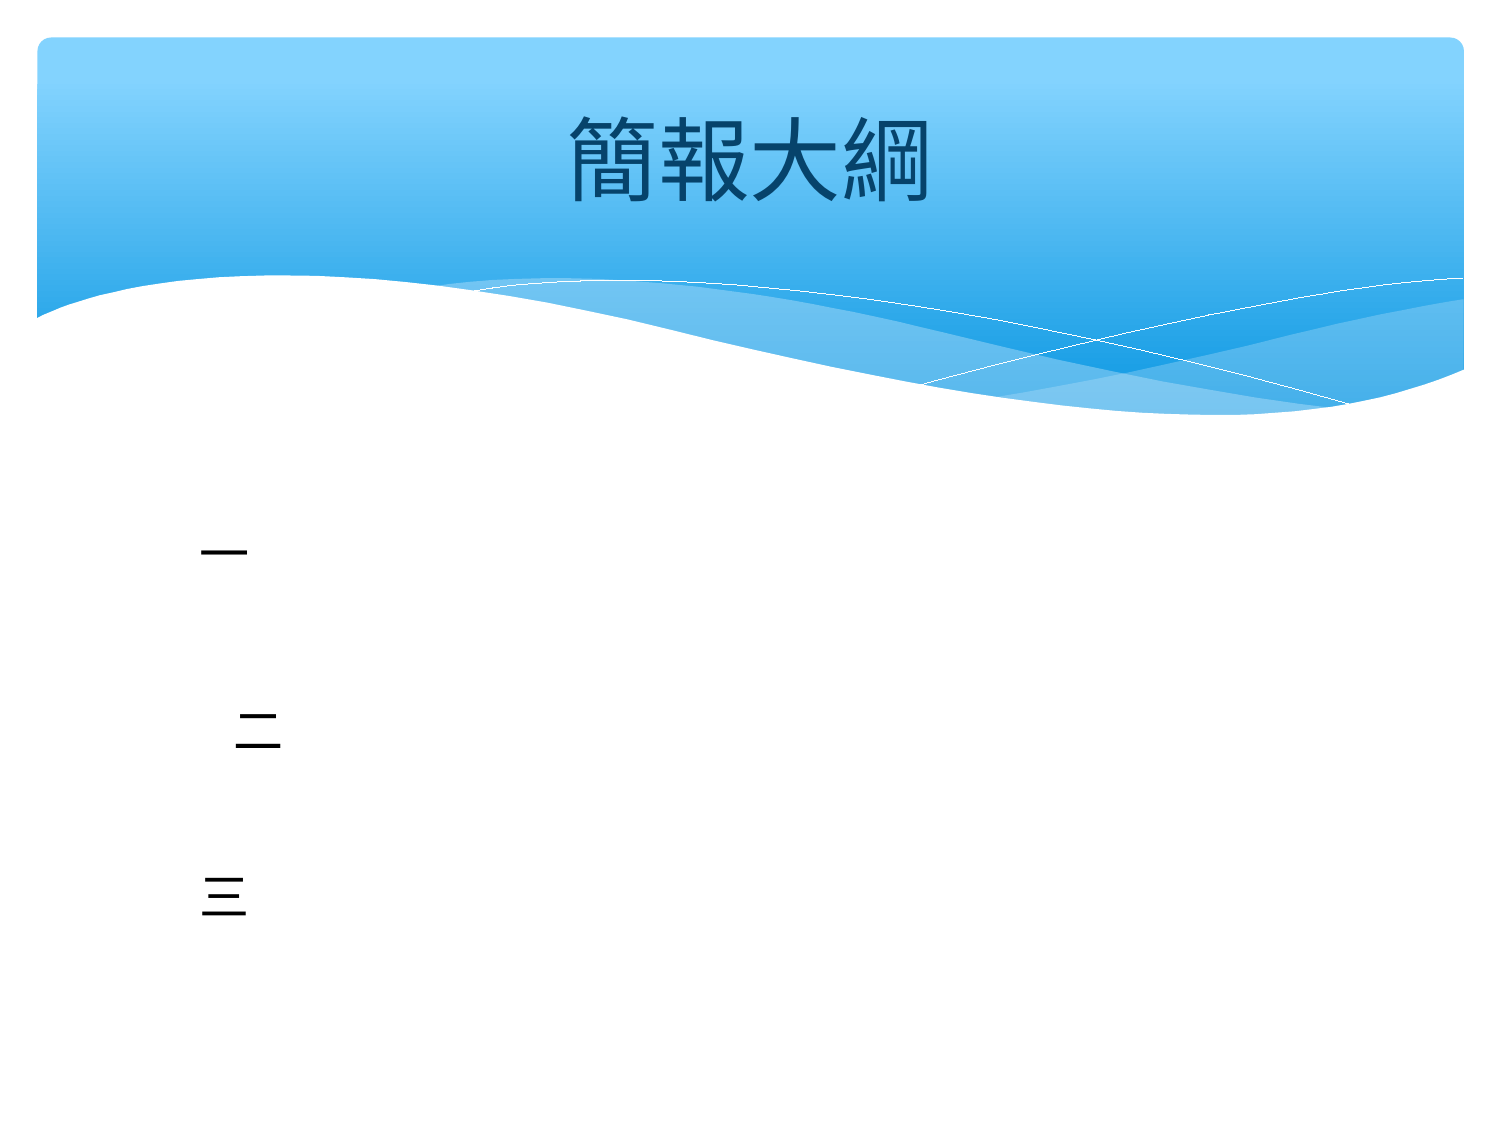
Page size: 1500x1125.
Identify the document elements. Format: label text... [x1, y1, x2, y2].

text_box 一 [171, 515, 278, 591]
text_box 二 [204, 692, 312, 768]
text_box 三 [155, 857, 294, 933]
title 簡報大綱 [75, 55, 1425, 261]
